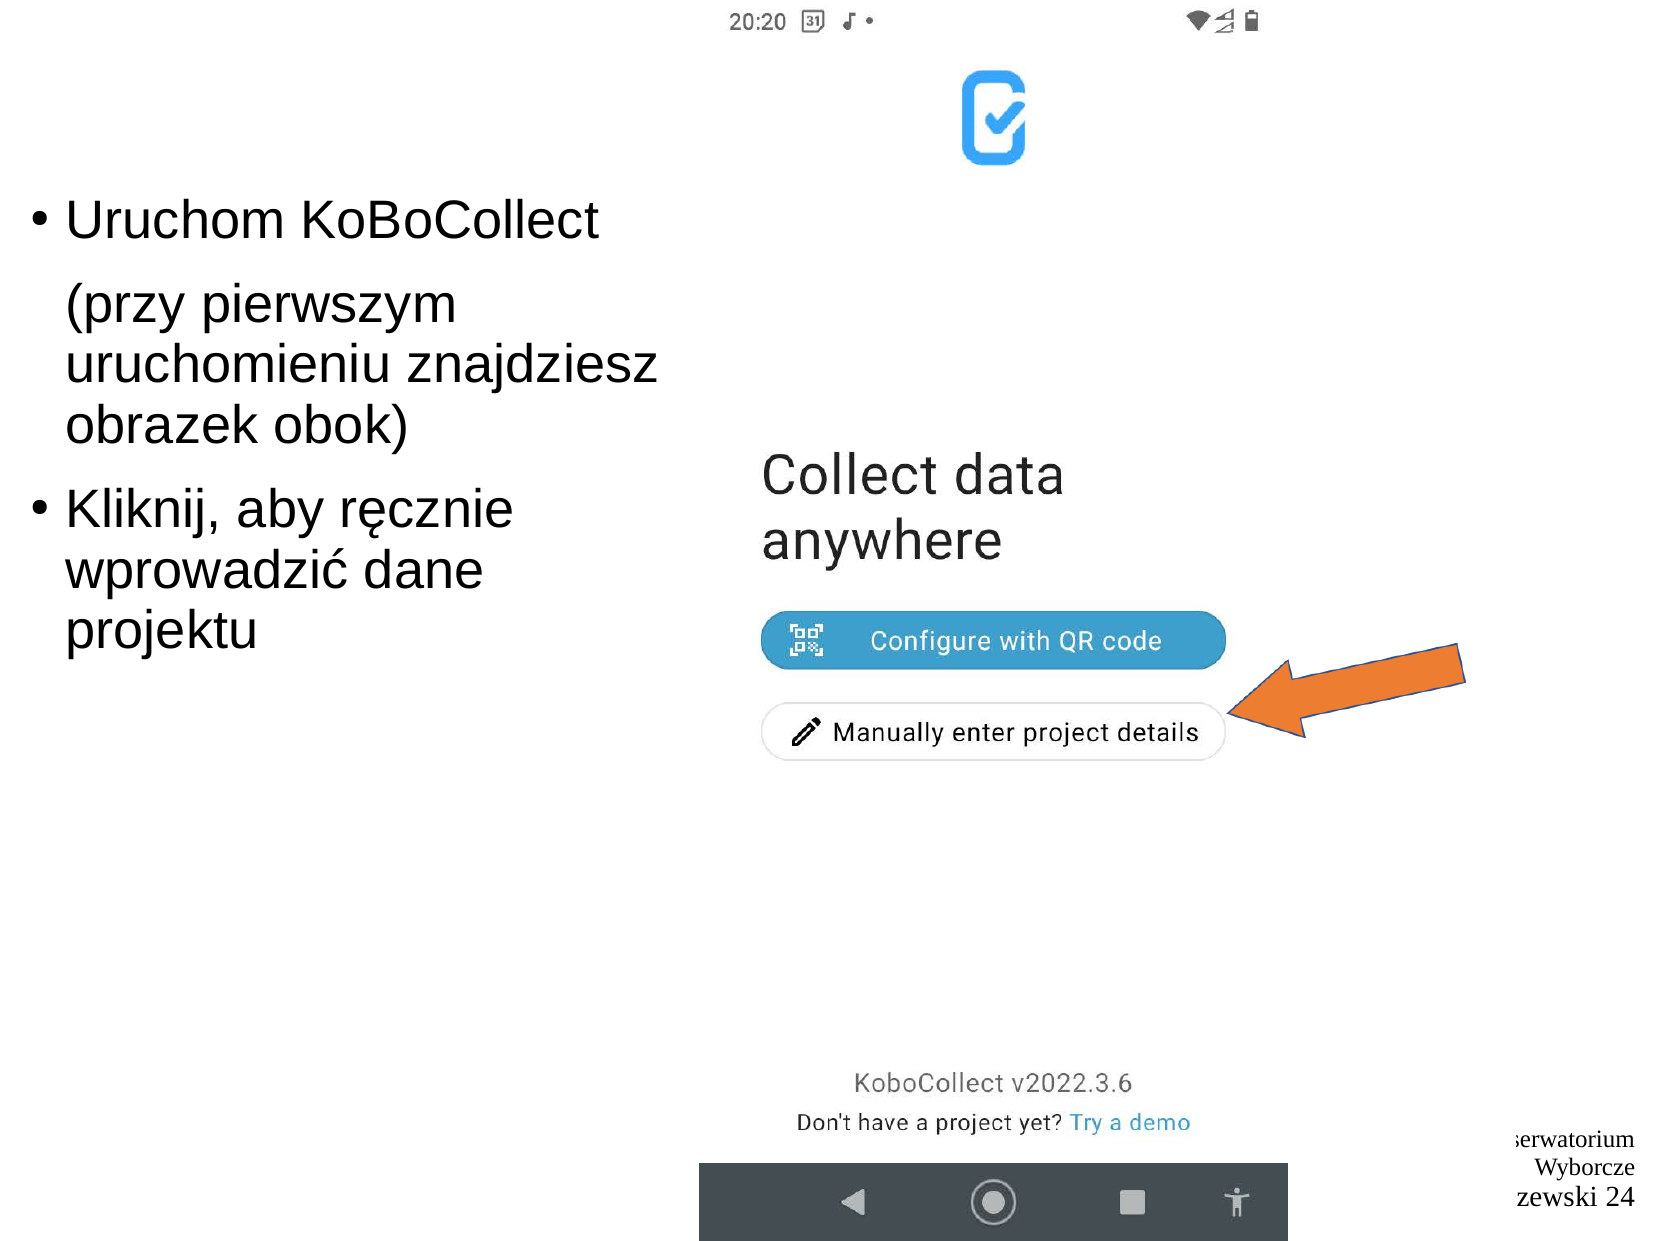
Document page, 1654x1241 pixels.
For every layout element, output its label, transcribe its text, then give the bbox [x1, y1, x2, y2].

picture [699, 0, 1516, 1241]
list Uruchom KoBoCollect (przy pierwszym uruchomieniu znajdziesz obrazek obok) Kliknij, aby ręcznie wprowadzić dane projektu [30, 105, 676, 1081]
